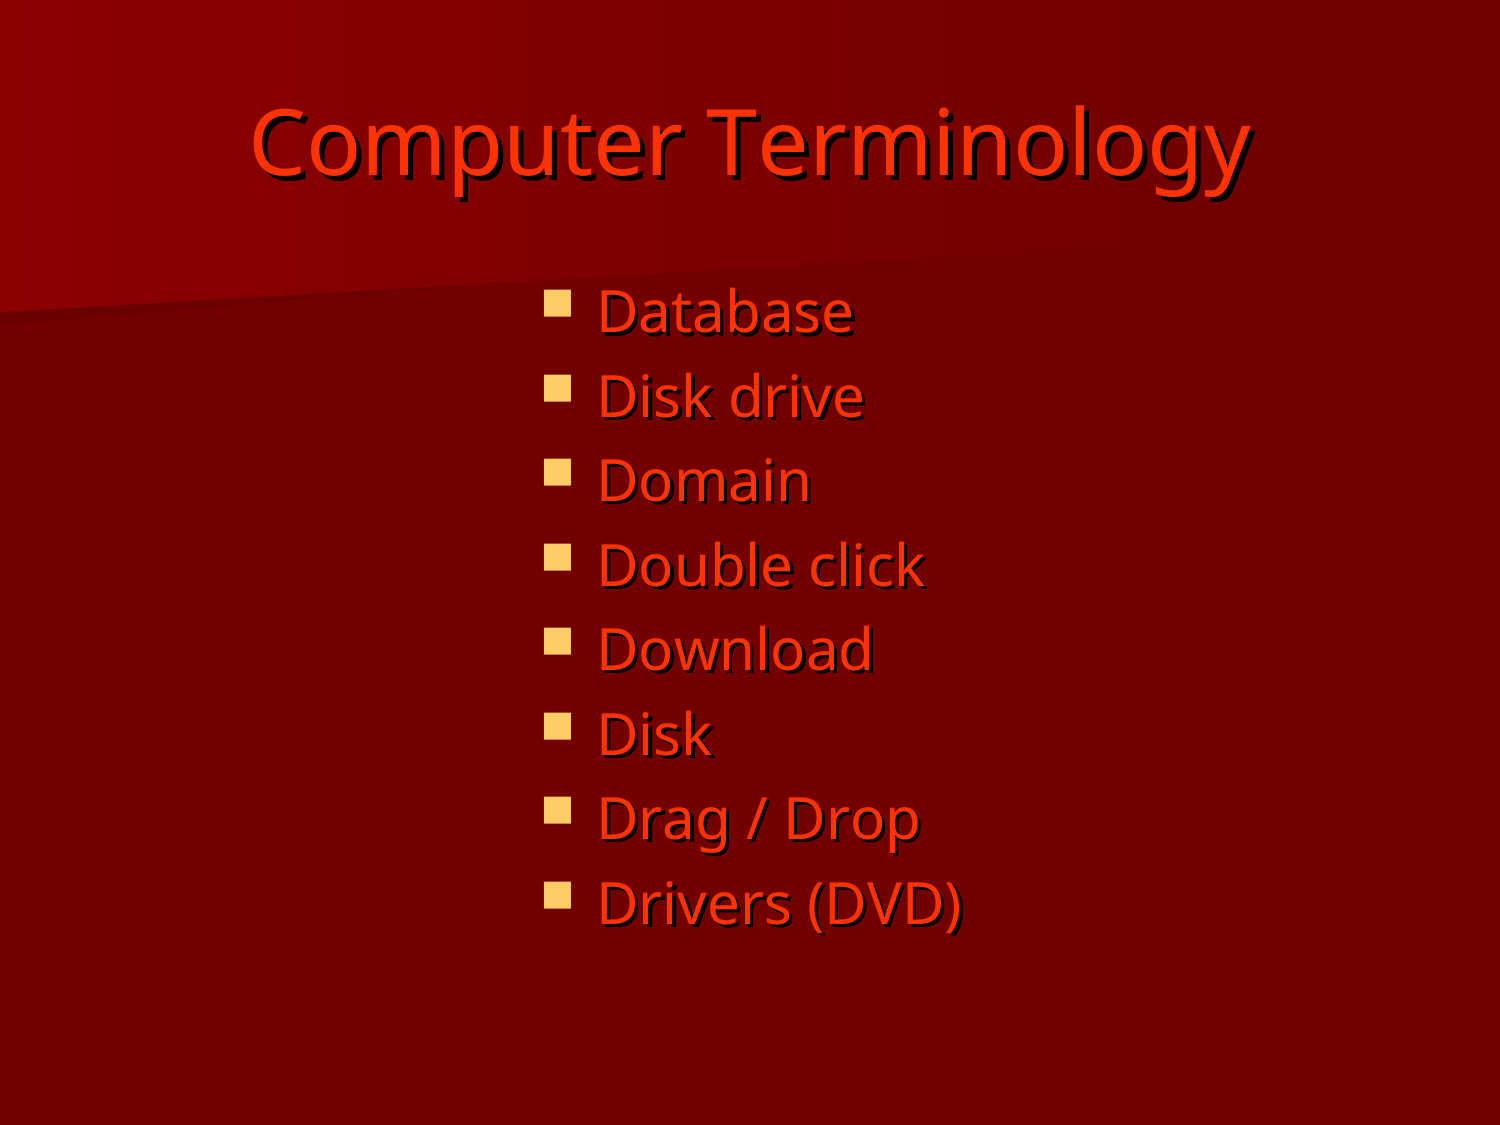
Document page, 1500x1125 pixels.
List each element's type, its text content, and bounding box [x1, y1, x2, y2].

title Computer Terminology [75, 45, 1426, 233]
list Database Disk drive Domain Double click Download Disk Drag / Drop Drivers (DVD) [525, 267, 987, 1005]
